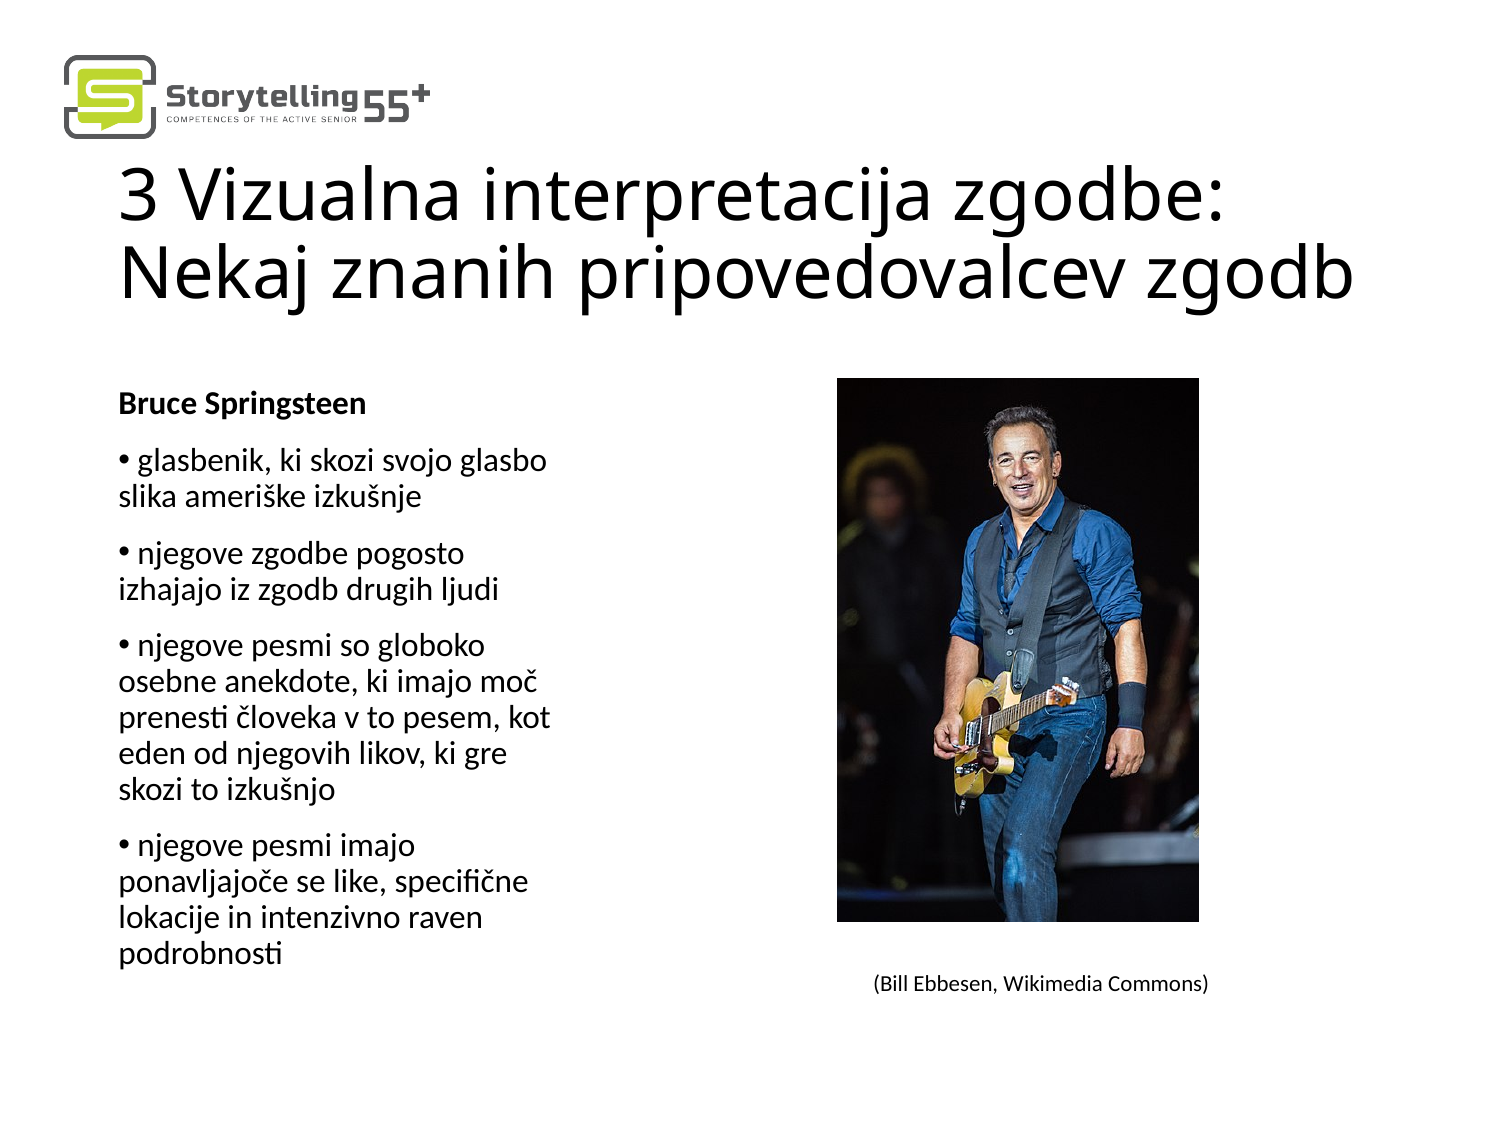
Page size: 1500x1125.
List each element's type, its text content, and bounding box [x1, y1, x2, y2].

list Bruce Springsteen glasbenik, ki skozi svojo glasbo slika ameriške izkušnje njegove zgodbe pogosto izhajajo iz zgodb drugih ljudi njegove pesmi so globoko osebne anekdote, ki imajo moč prenesti človeka v to pesem, kot eden od njegovih likov, ki gre skozi to izkušnjo njegove pesmi imajo ponavljajoče se like, specifične lokacije in intenzivno raven podrobnosti [103, 378, 588, 1091]
picture [837, 378, 1199, 922]
title 3 Vizualna interpretacija zgodbe: Nekaj znanih pripovedovalcev zgodb [103, 75, 1381, 400]
picture [64, 55, 430, 139]
text_box (Bill Ebbesen, Wikimedia Commons) [842, 961, 1380, 1004]
